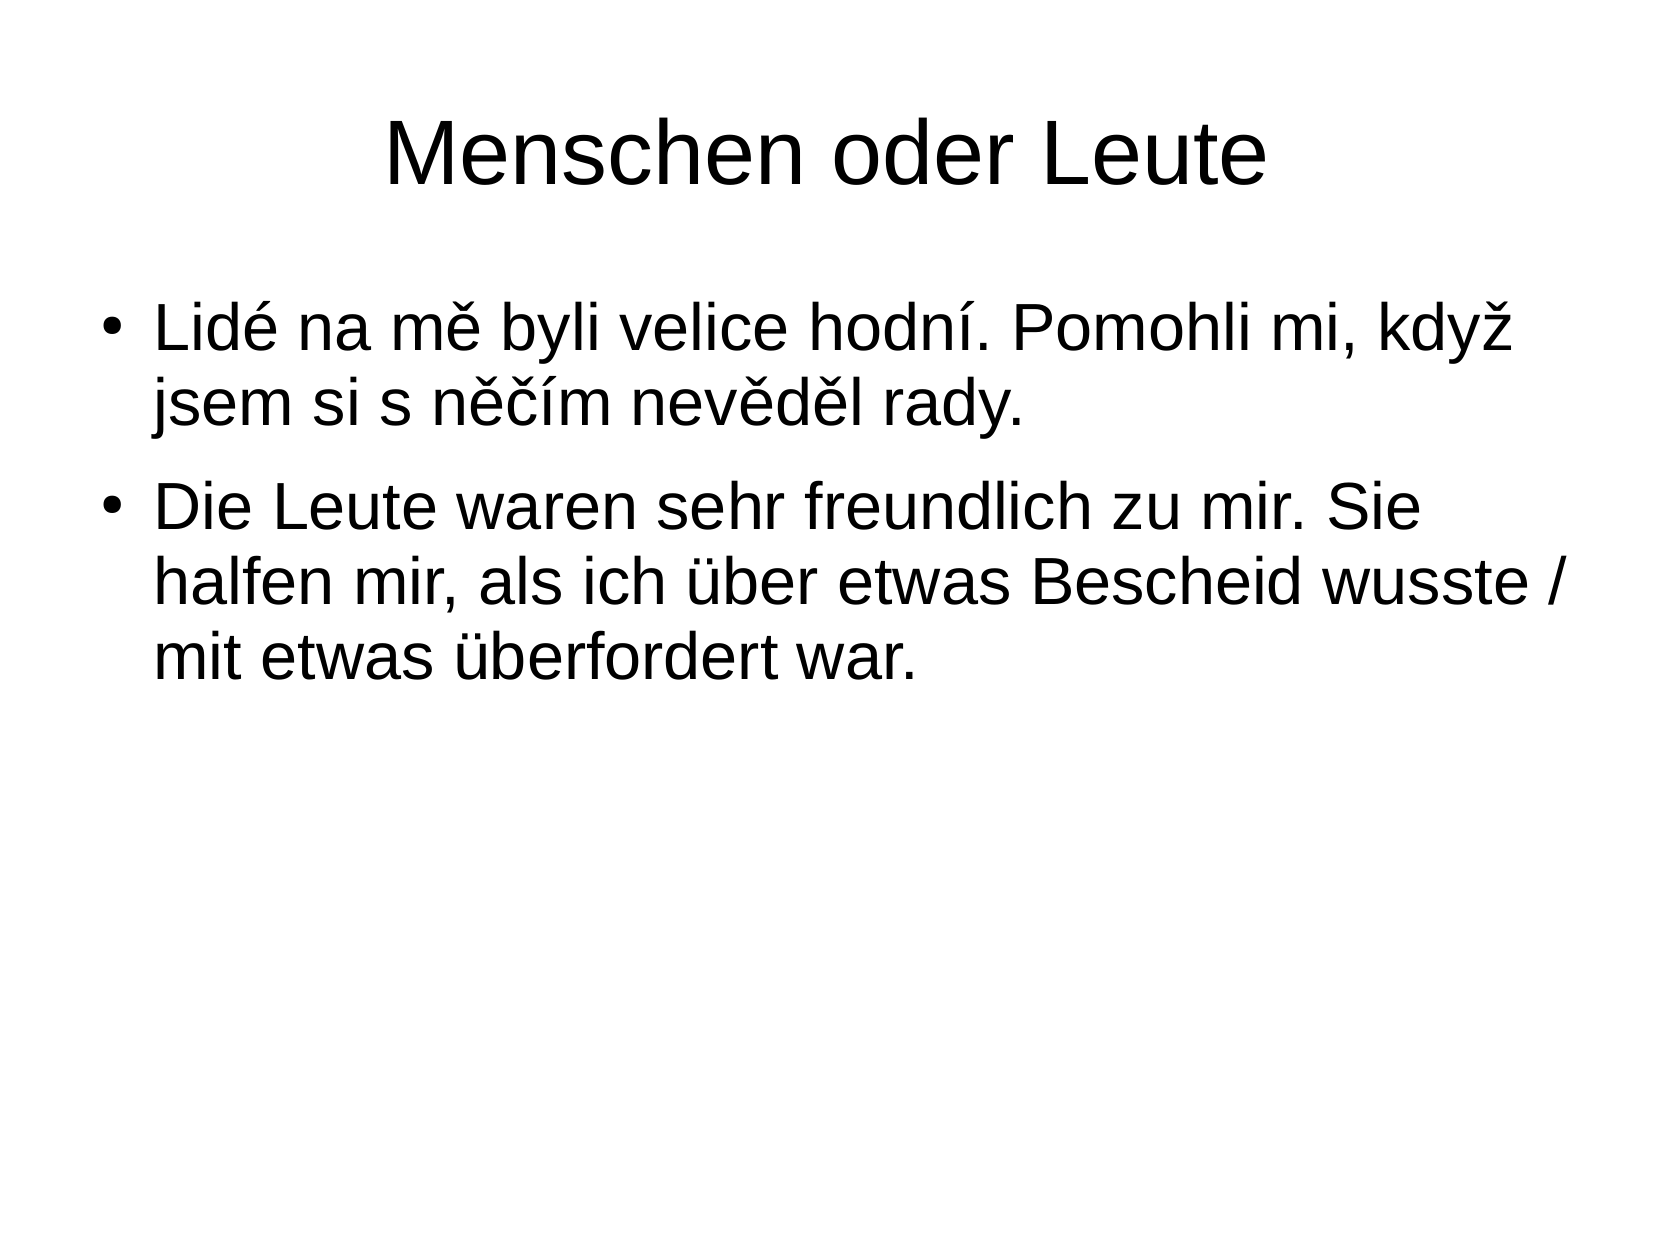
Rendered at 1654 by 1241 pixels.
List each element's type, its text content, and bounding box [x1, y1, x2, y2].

list Lidé na mě byli velice hodní. Pomohli mi, když jsem si s něčím nevěděl rady. Die Leute waren sehr freundlich zu mir. Sie halfen mir, als ich über etwas Bescheid wusste / mit etwas überfordert war. [82, 290, 1571, 1010]
title Menschen oder Leute [82, 49, 1571, 257]
